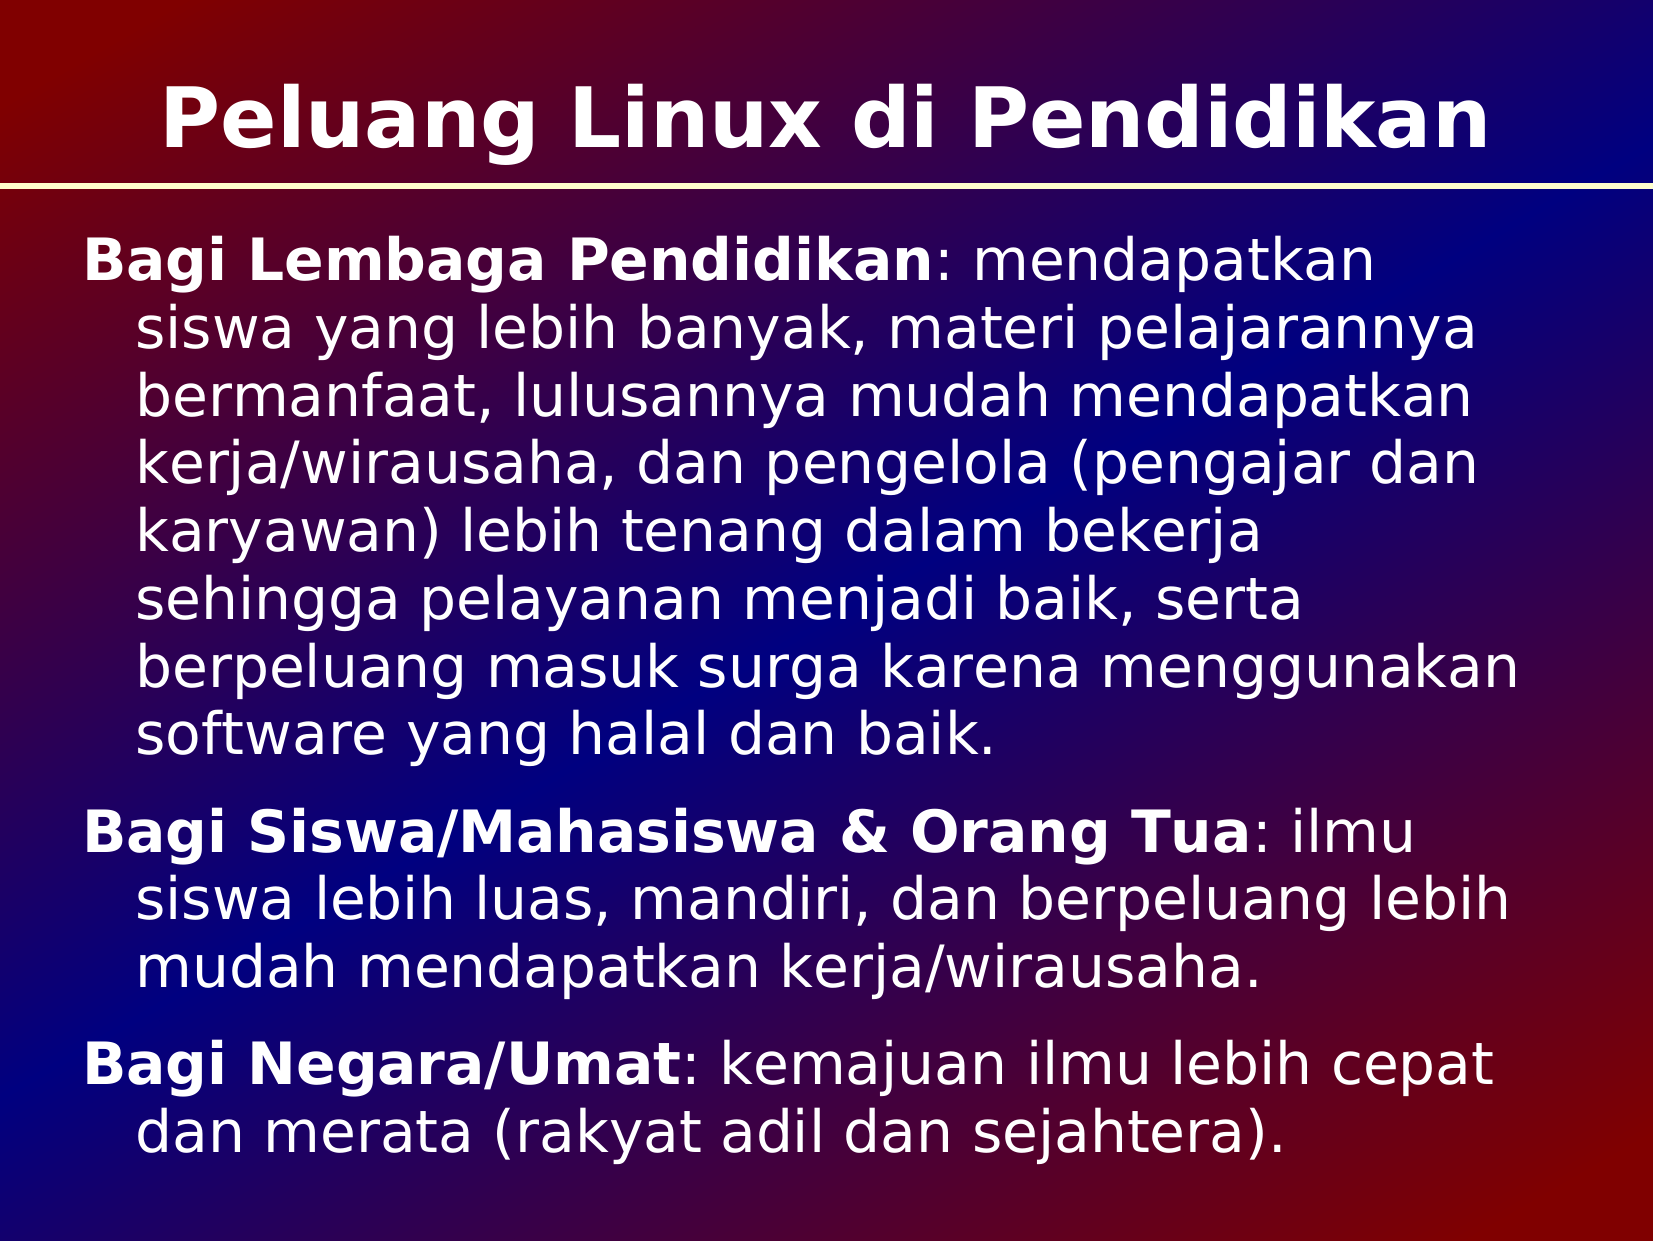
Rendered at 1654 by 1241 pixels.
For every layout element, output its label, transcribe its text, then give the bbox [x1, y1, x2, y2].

title Peluang Linux di Pendidikan [120, 22, 1532, 215]
list Bagi Lembaga Pendidikan: mendapatkan siswa yang lebih banyak, materi pelajarannya bermanfaat, lulusannya mudah mendapatkan kerja/wirausaha, dan pengelola (pengajar dan karyawan) lebih tenang dalam bekerja sehingga pelayanan menjadi baik, serta berpeluang masuk surga karena menggunakan software yang halal dan baik. Bagi Siswa/Mahasiswa & Orang Tua: ilmu siswa lebih luas, mandiri, dan berpeluang lebih mudah mendapatkan kerja/wirausaha. Bagi Negara/Umat: kemajuan ilmu lebih cepat dan merata (rakyat adil dan sejahtera). [64, 226, 1533, 1176]
